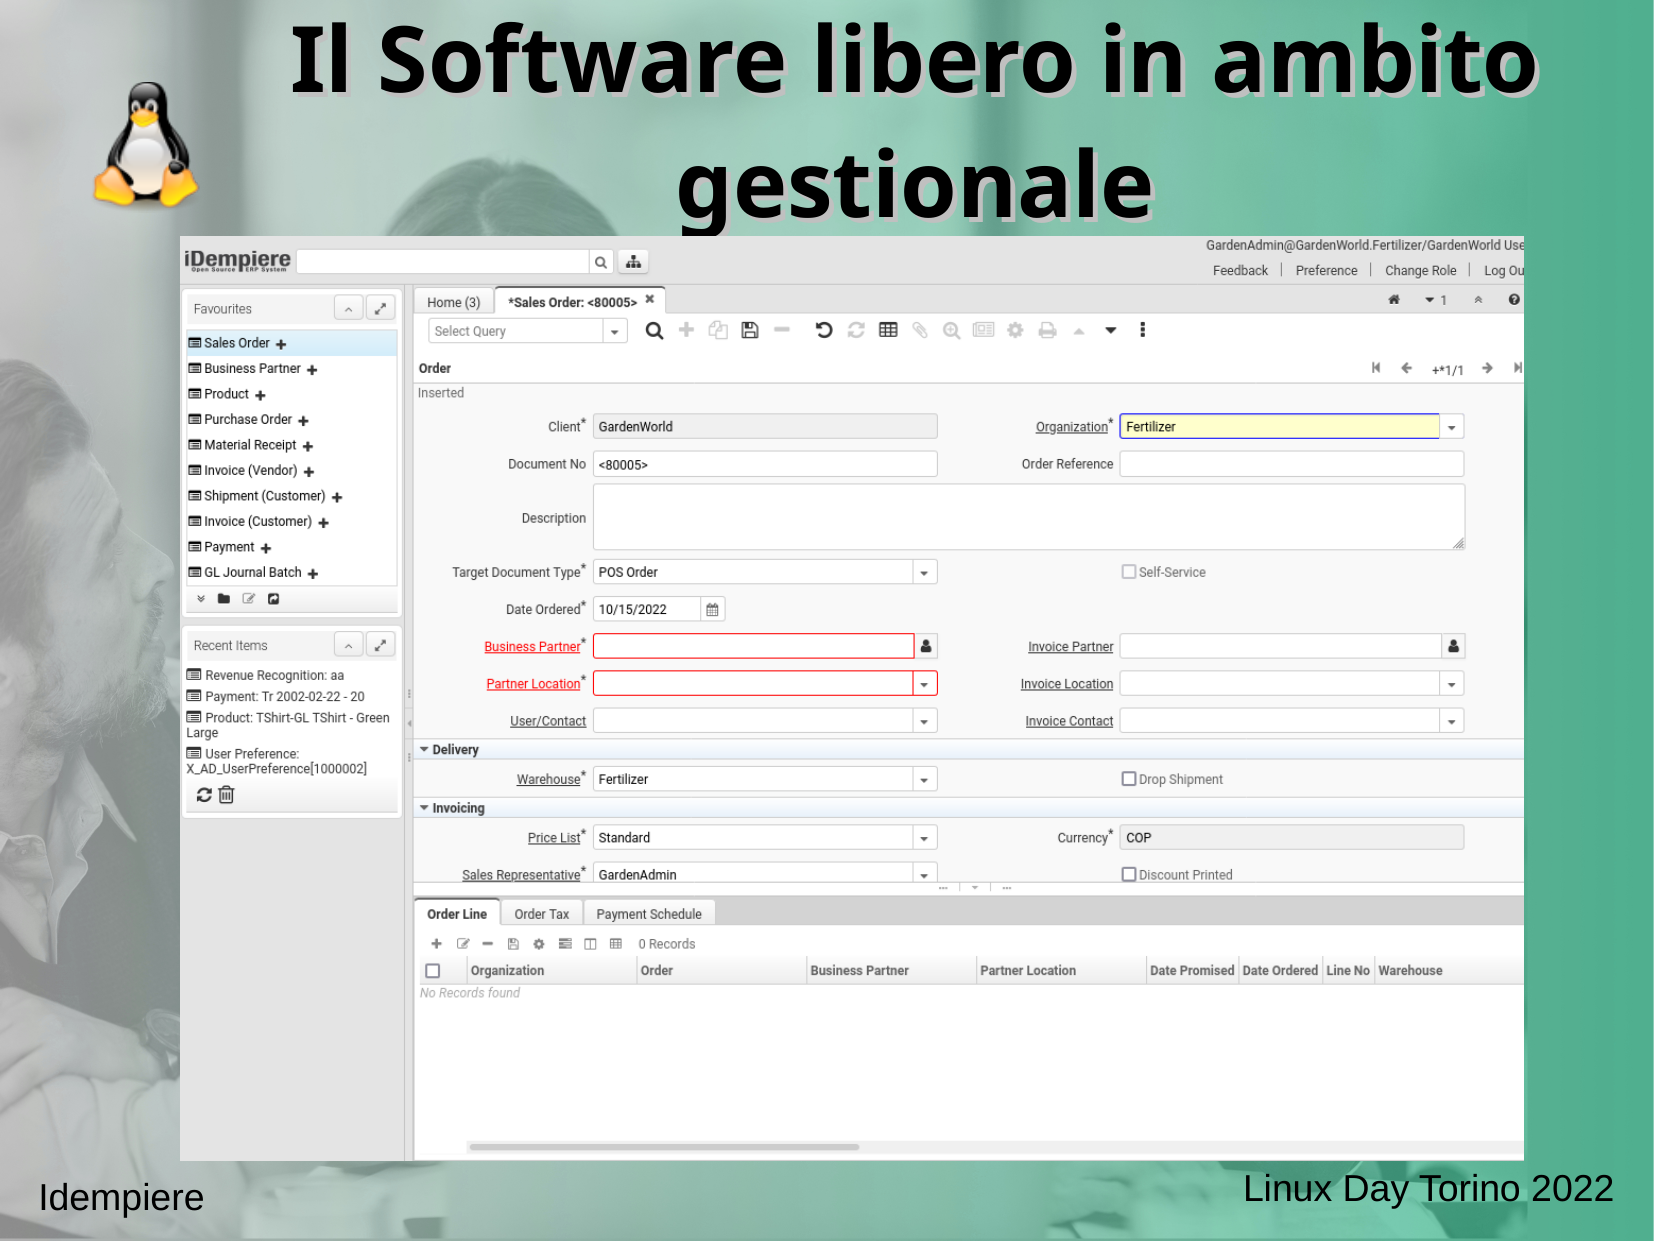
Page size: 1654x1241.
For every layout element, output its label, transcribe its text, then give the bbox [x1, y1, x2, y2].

text_box Idempiere [23, 1169, 220, 1227]
picture [0, 0, 1654, 1241]
table_cell [130, 638, 180, 702]
title Il Software libero in ambito gestionale [259, 17, 1571, 222]
table_header [130, 410, 180, 510]
table_cell [130, 766, 180, 830]
table_cell [130, 510, 180, 574]
text_box Linux Day Torino 2022 [1228, 1159, 1630, 1217]
table_cell [130, 702, 180, 766]
table_cell [130, 574, 180, 638]
